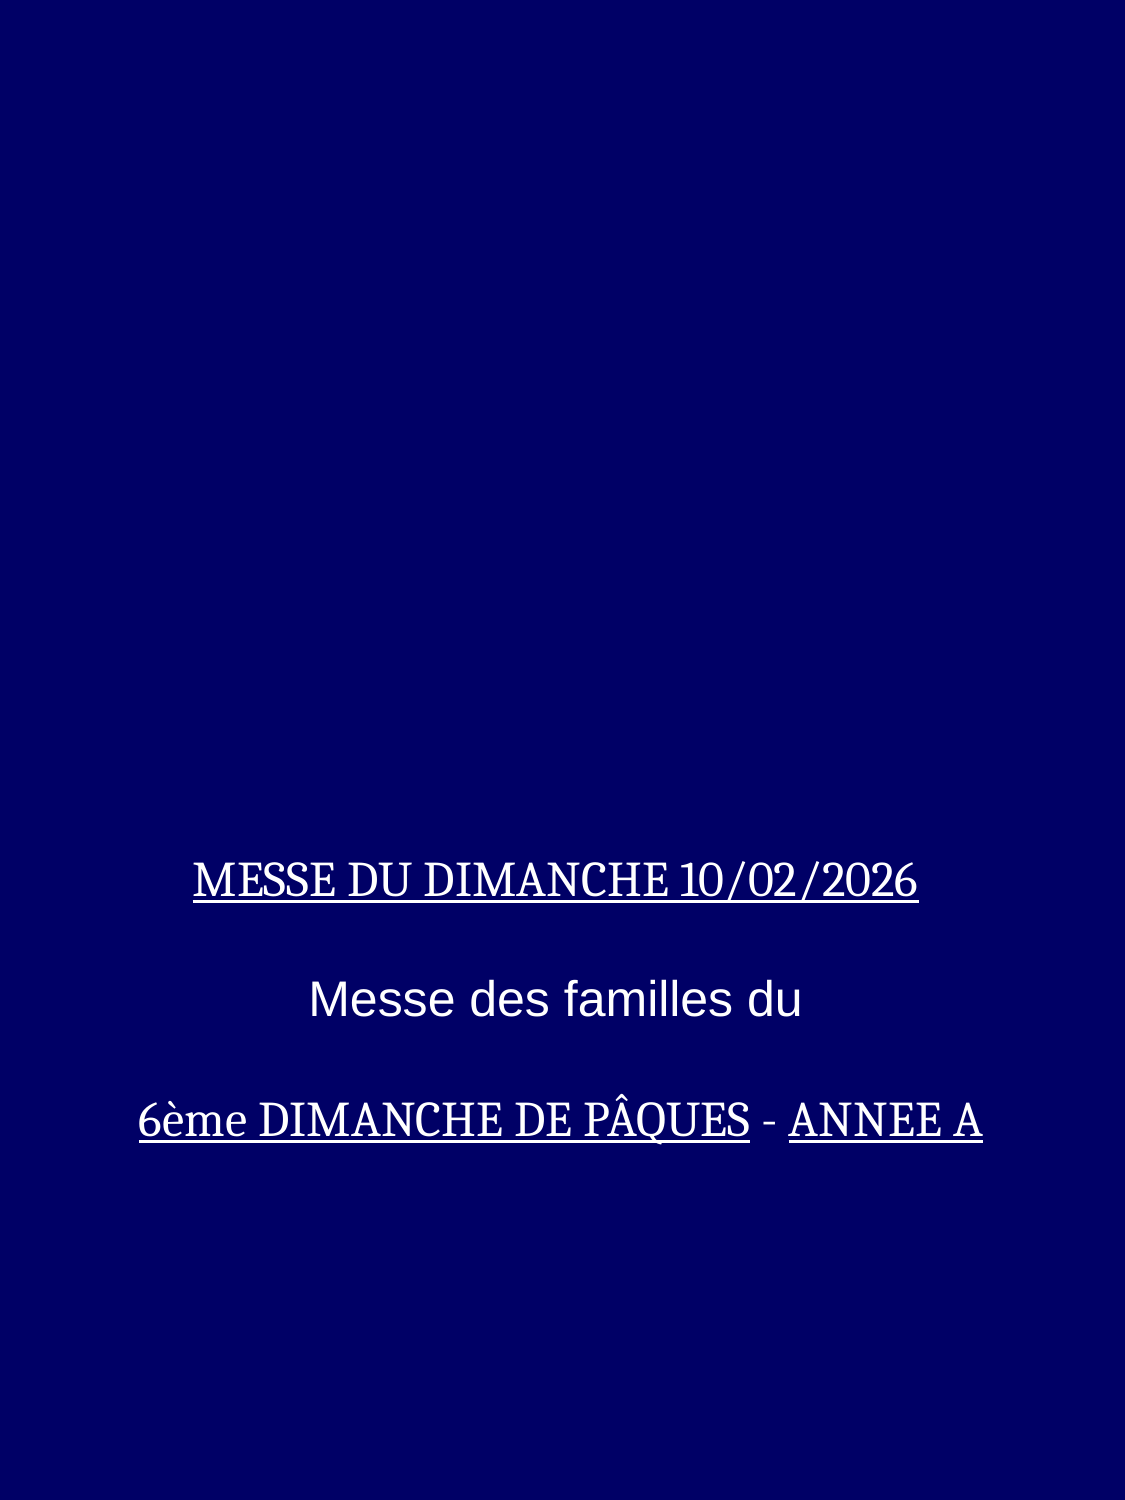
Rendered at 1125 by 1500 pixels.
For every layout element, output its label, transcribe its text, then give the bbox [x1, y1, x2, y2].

text_box MESSE DU DIMANCHE 10/02/2026 Messe des familles du 6ème DIMANCHE DE PÂQUES - ANNEE A [0, 838, 1125, 1154]
